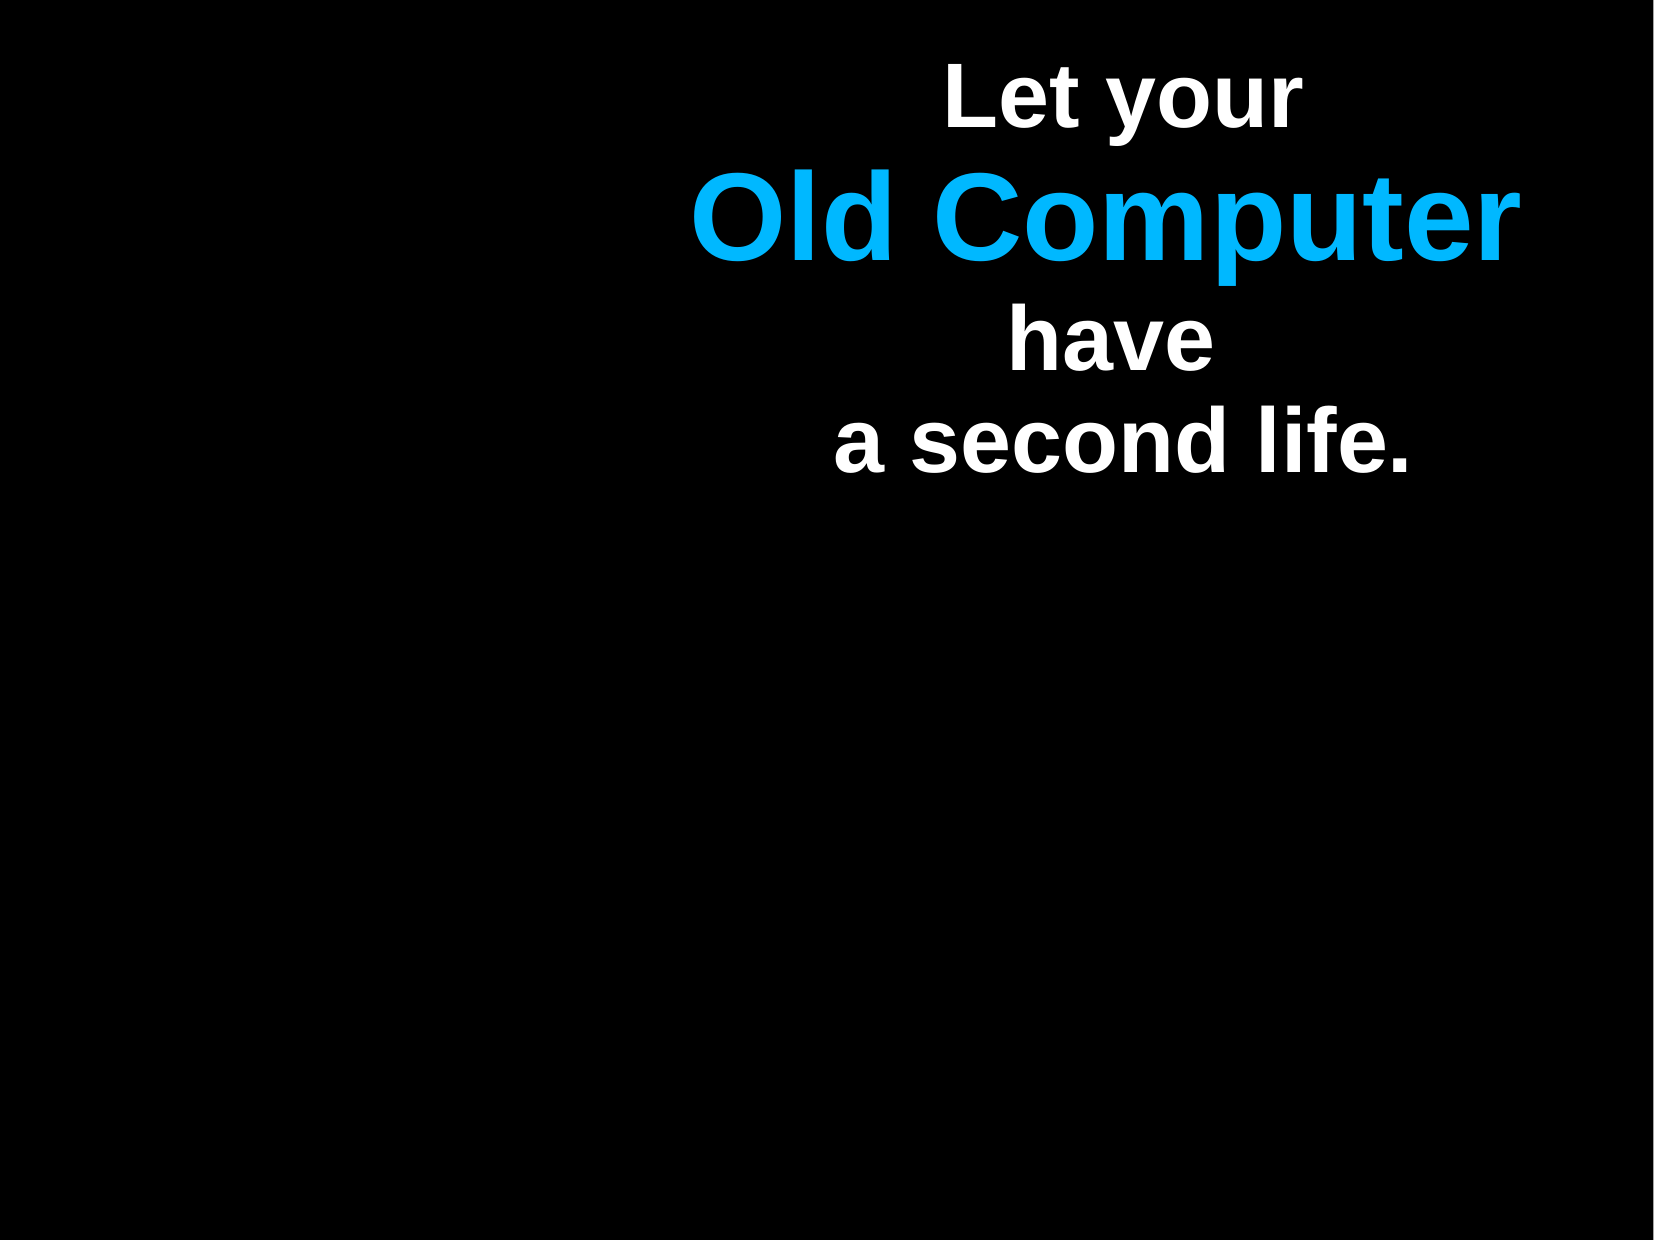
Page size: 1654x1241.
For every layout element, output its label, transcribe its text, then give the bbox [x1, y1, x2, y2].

text_box Let your Old Computer have a second life. [675, 37, 1613, 657]
